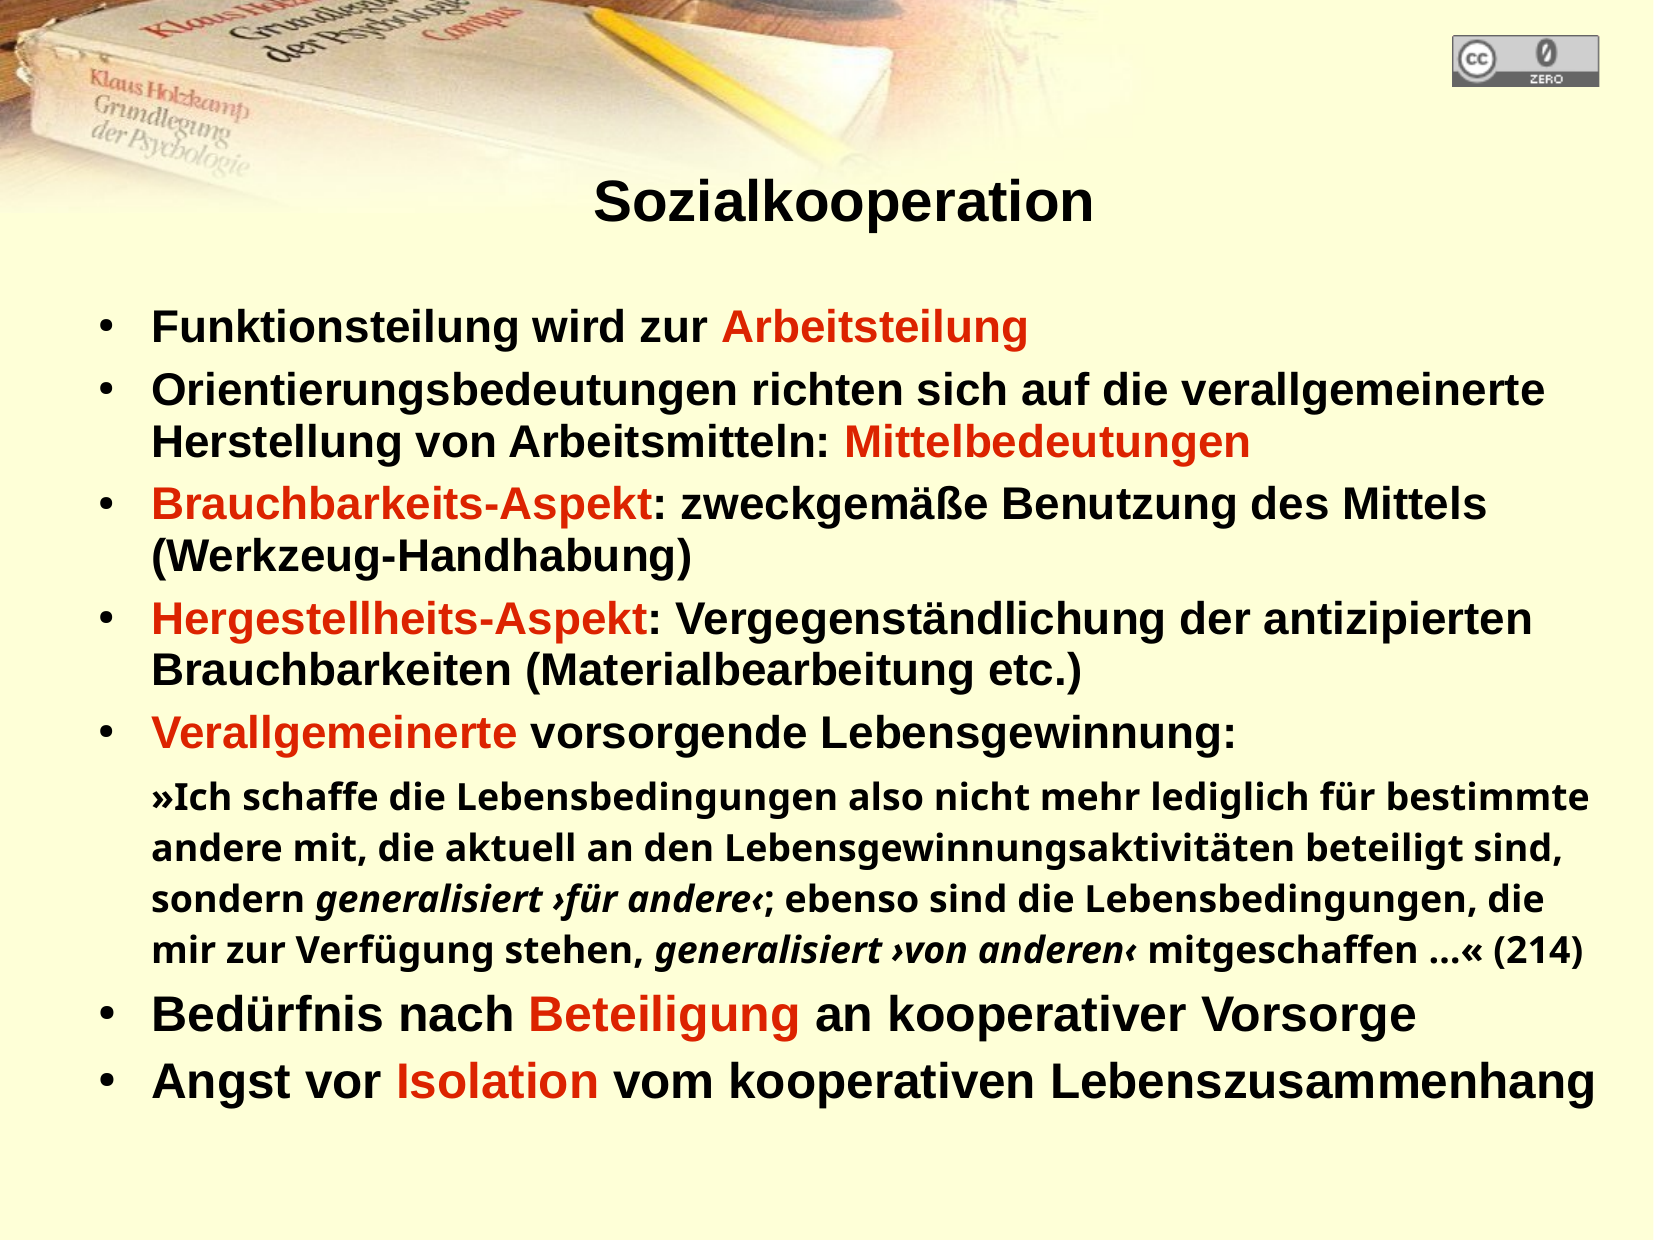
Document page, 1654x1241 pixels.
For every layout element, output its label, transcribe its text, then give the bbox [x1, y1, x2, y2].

picture [0, 0, 1156, 213]
picture [1452, 35, 1600, 87]
list Funktionsteilung wird zur Arbeitsteilung Orientierungsbedeutungen richten sich auf die verallgemeinerte Herstellung von Arbeitsmitteln: Mittelbedeutungen Brauchbarkeits-Aspekt: zweckgemäße Benutzung des Mittels (Werkzeug-Handhabung) Hergestellheits-Aspekt: Vergegenständlichung der antizipierten Brauchbarkeiten (Materialbearbeitung etc.) Verallgemeinerte vorsorgende Lebensgewinnung: »Ich schaffe die Lebensbedingungen also nicht mehr lediglich für bestimmte andere mit, die aktuell an den Lebensgewinnungsaktivitäten beteiligt sind, sondern generalisiert ›für andere‹; ebenso sind die Lebensbedingungen, die mir zur Verfügung stehen, generalisiert ›von anderen‹ mitgeschaffen …« (214) Bedürfnis nach Beteiligung an kooperativer Vorsorge Angst vor Isolation vom kooperativen Lebenszusammenhang [80, 301, 1607, 1217]
title Sozialkooperation [82, 124, 1607, 278]
